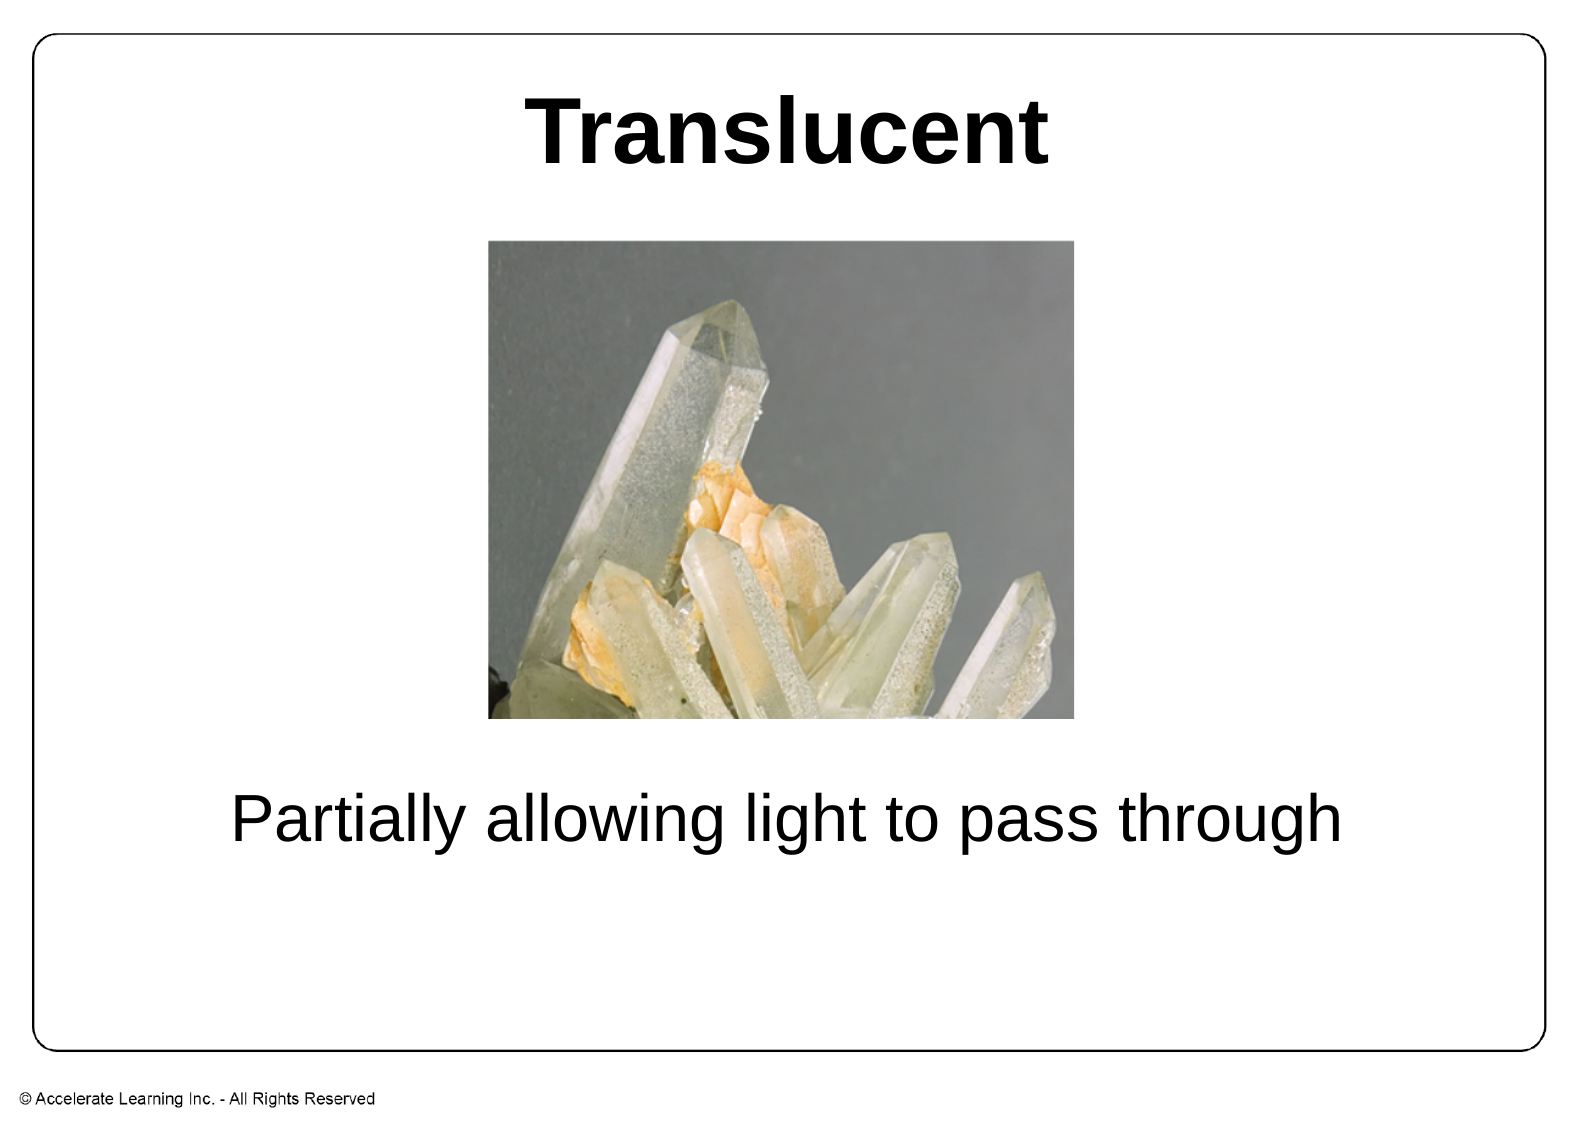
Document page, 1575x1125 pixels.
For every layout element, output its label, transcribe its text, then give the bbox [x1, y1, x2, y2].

picture [0, 0, 1575, 1125]
text_box Partially allowing light to pass through [24, 767, 1550, 903]
text_box Translucent [24, 62, 1550, 191]
